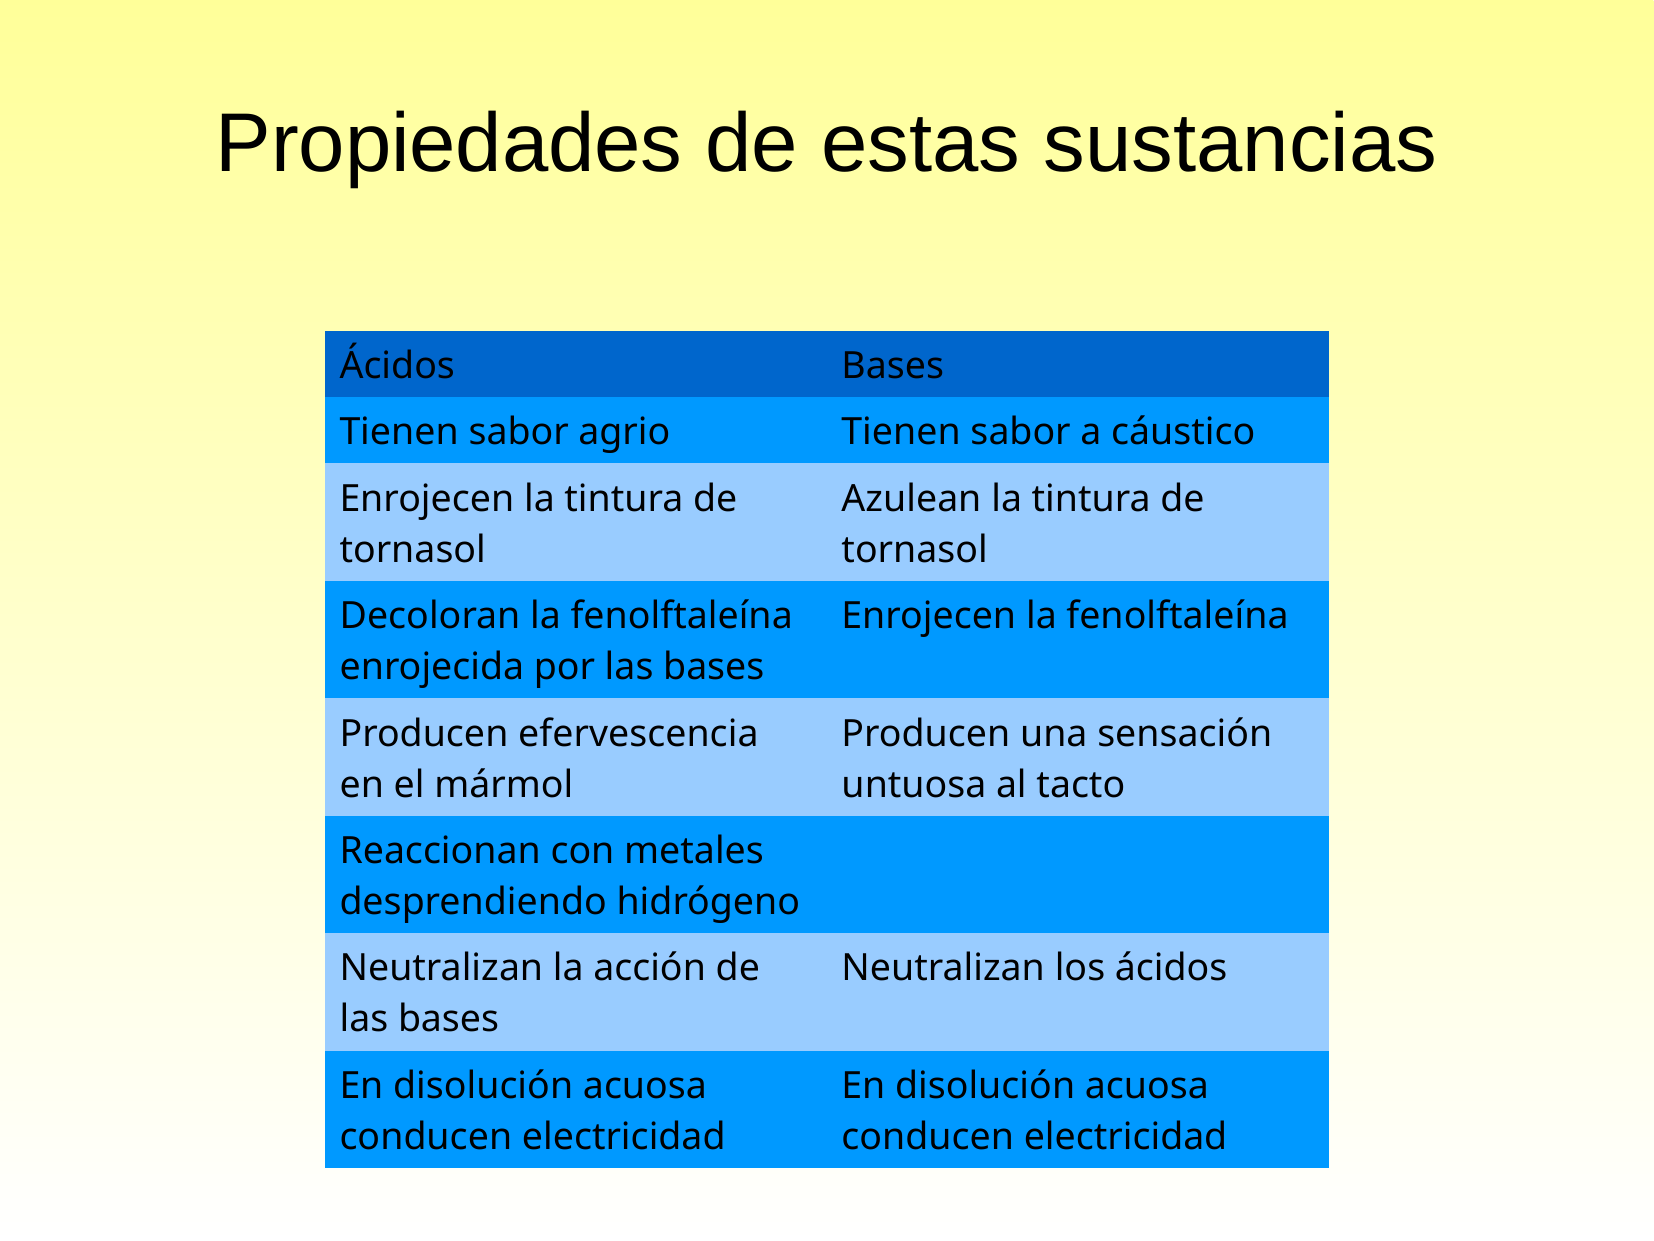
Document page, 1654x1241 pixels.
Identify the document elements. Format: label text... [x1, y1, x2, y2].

table_cell En disolución acuosa conducen electricidad [827, 1051, 1329, 1168]
table_cell Producen efervescencia en el mármol [325, 698, 827, 816]
table_cell Neutralizan los ácidos [827, 933, 1329, 1051]
table_cell Decoloran la fenolftaleína enrojecida por las bases [325, 581, 827, 698]
table_cell Reaccionan con metales desprendiendo hidrógeno [325, 816, 827, 933]
table_cell Neutralizan la acción de las bases [325, 933, 827, 1051]
table_cell Enrojecen la tintura de tornasol [325, 463, 827, 581]
table_cell Producen una sensación untuosa al tacto [827, 698, 1329, 816]
text_box Propiedades de estas sustancias [147, 88, 1506, 197]
table_cell [827, 816, 1329, 933]
table_cell Enrojecen la fenolftaleína [827, 581, 1329, 698]
table_cell Tienen sabor agrio [325, 397, 827, 463]
table_cell En disolución acuosa conducen electricidad [325, 1051, 827, 1168]
table_cell Tienen sabor a cáustico [827, 397, 1329, 463]
table_header Bases [827, 331, 1329, 397]
table_header Ácidos [325, 331, 827, 397]
table_cell Azulean la tintura de tornasol [827, 463, 1329, 581]
